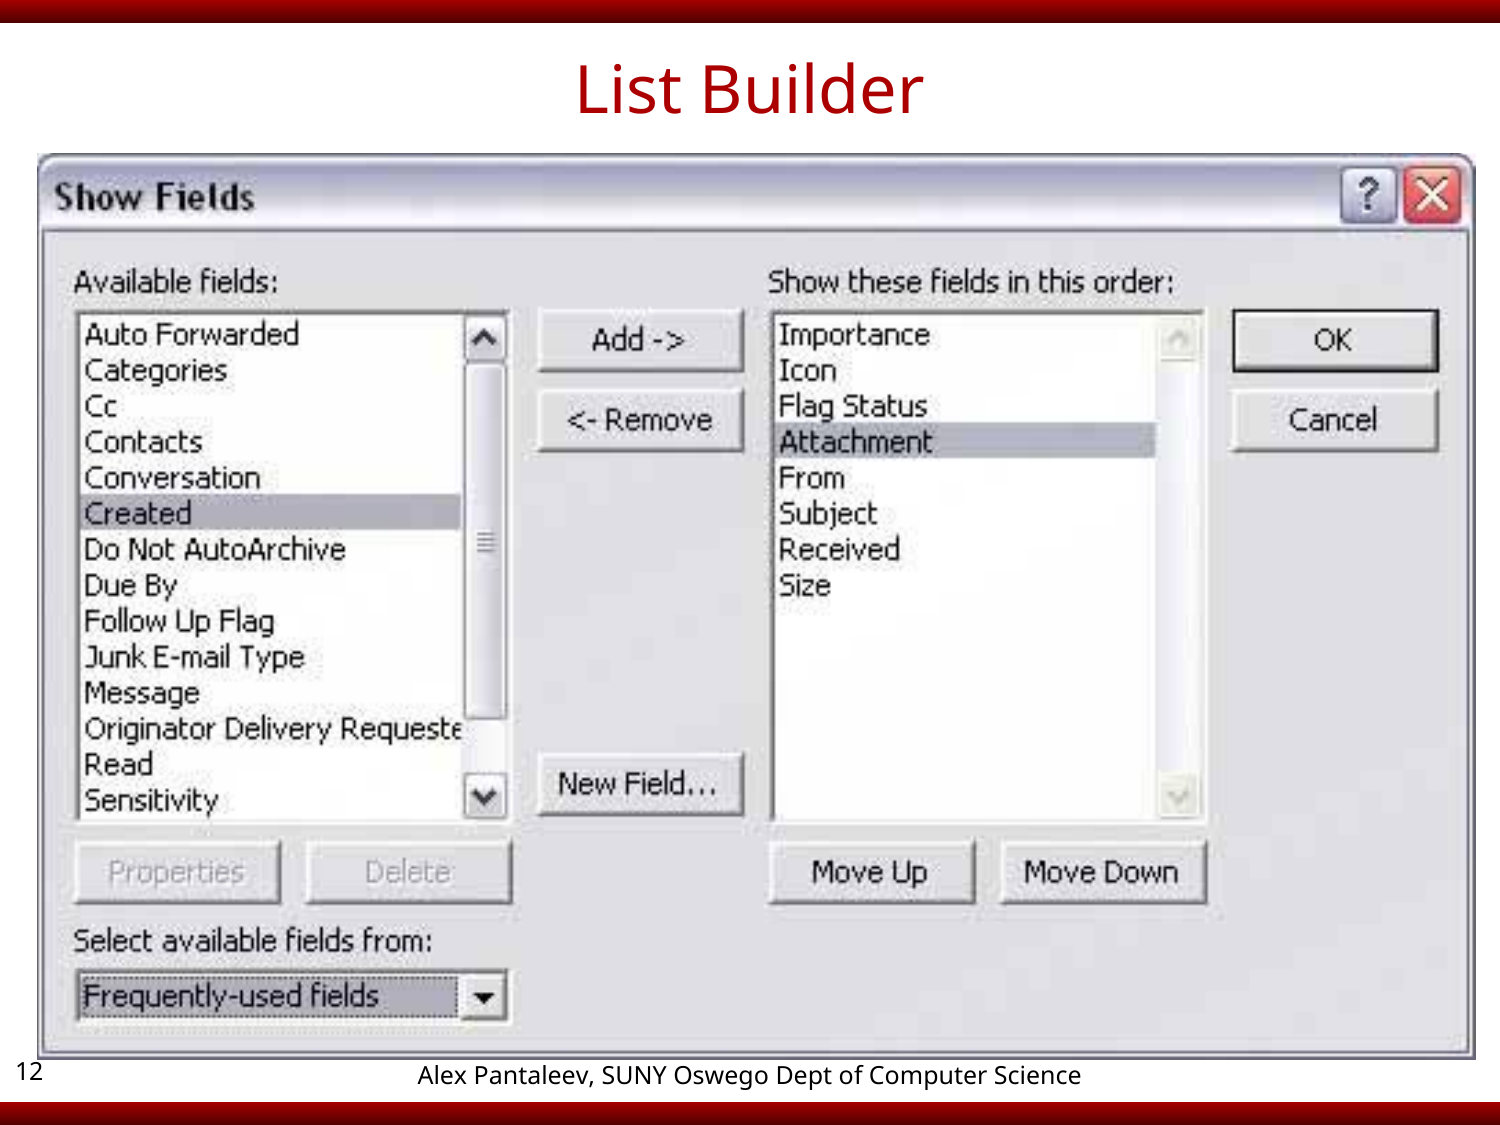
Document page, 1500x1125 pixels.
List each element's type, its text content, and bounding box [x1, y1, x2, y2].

picture [37, 153, 1476, 1060]
title List Builder [0, 32, 1500, 143]
